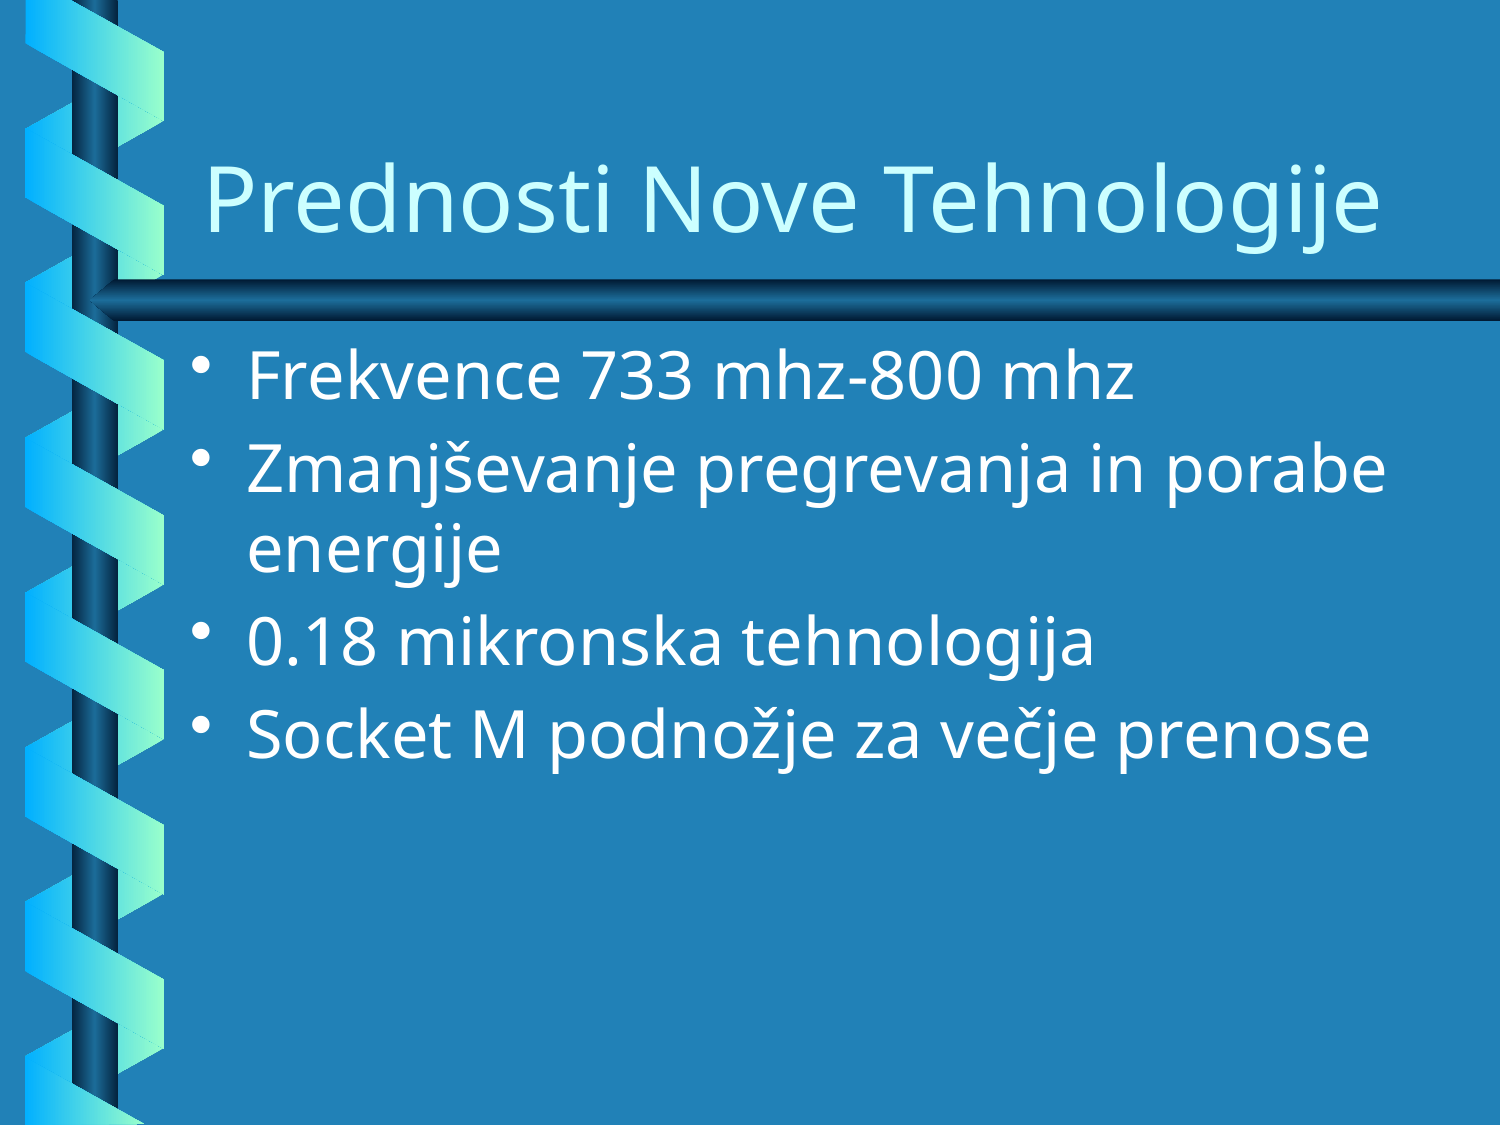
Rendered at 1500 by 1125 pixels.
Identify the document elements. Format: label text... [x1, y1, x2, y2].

title Prednosti Nove Tehnologije [187, 23, 1463, 259]
list Frekvence 733 mhz-800 mhz Zmanjševanje pregrevanja in porabe energije 0.18 mikronska tehnologija Socket M podnožje za večje prenose [174, 324, 1463, 1000]
